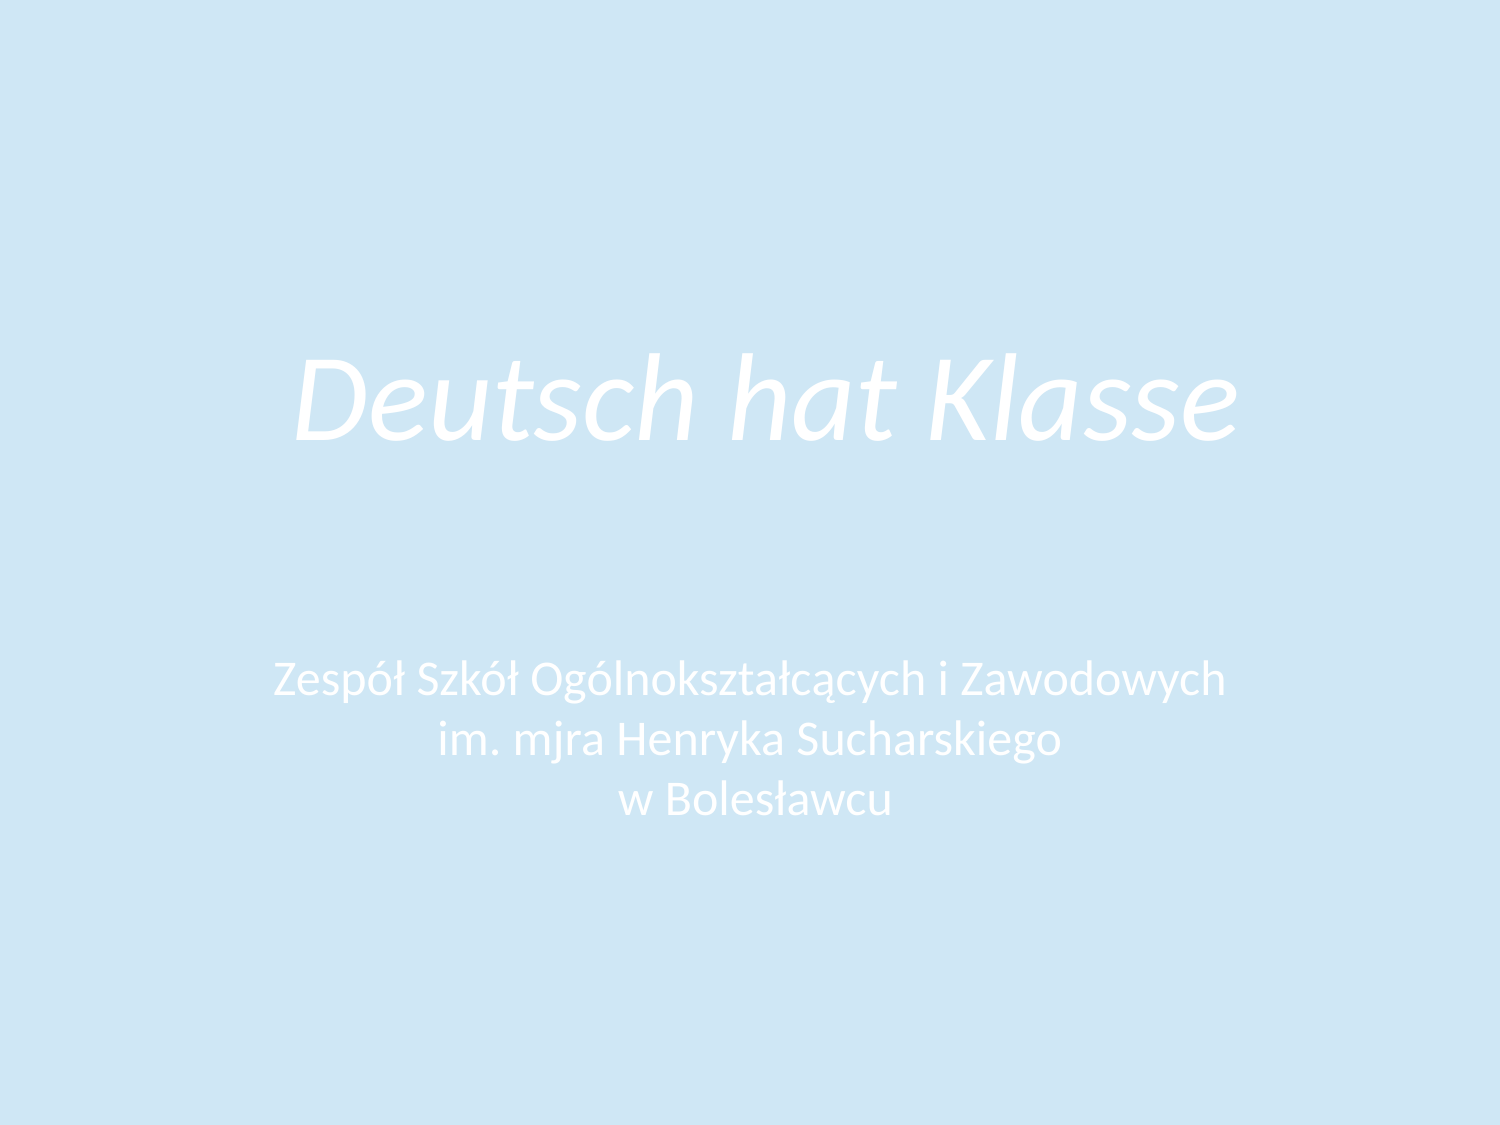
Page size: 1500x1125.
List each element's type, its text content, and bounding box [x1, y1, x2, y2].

text_box Zespół Szkół Ogólnokształcących i Zawodowych im. mjra Henryka Sucharskiego w Bolesławcu [225, 637, 1275, 925]
text_box Deutsch hat Klasse [128, 269, 1404, 511]
